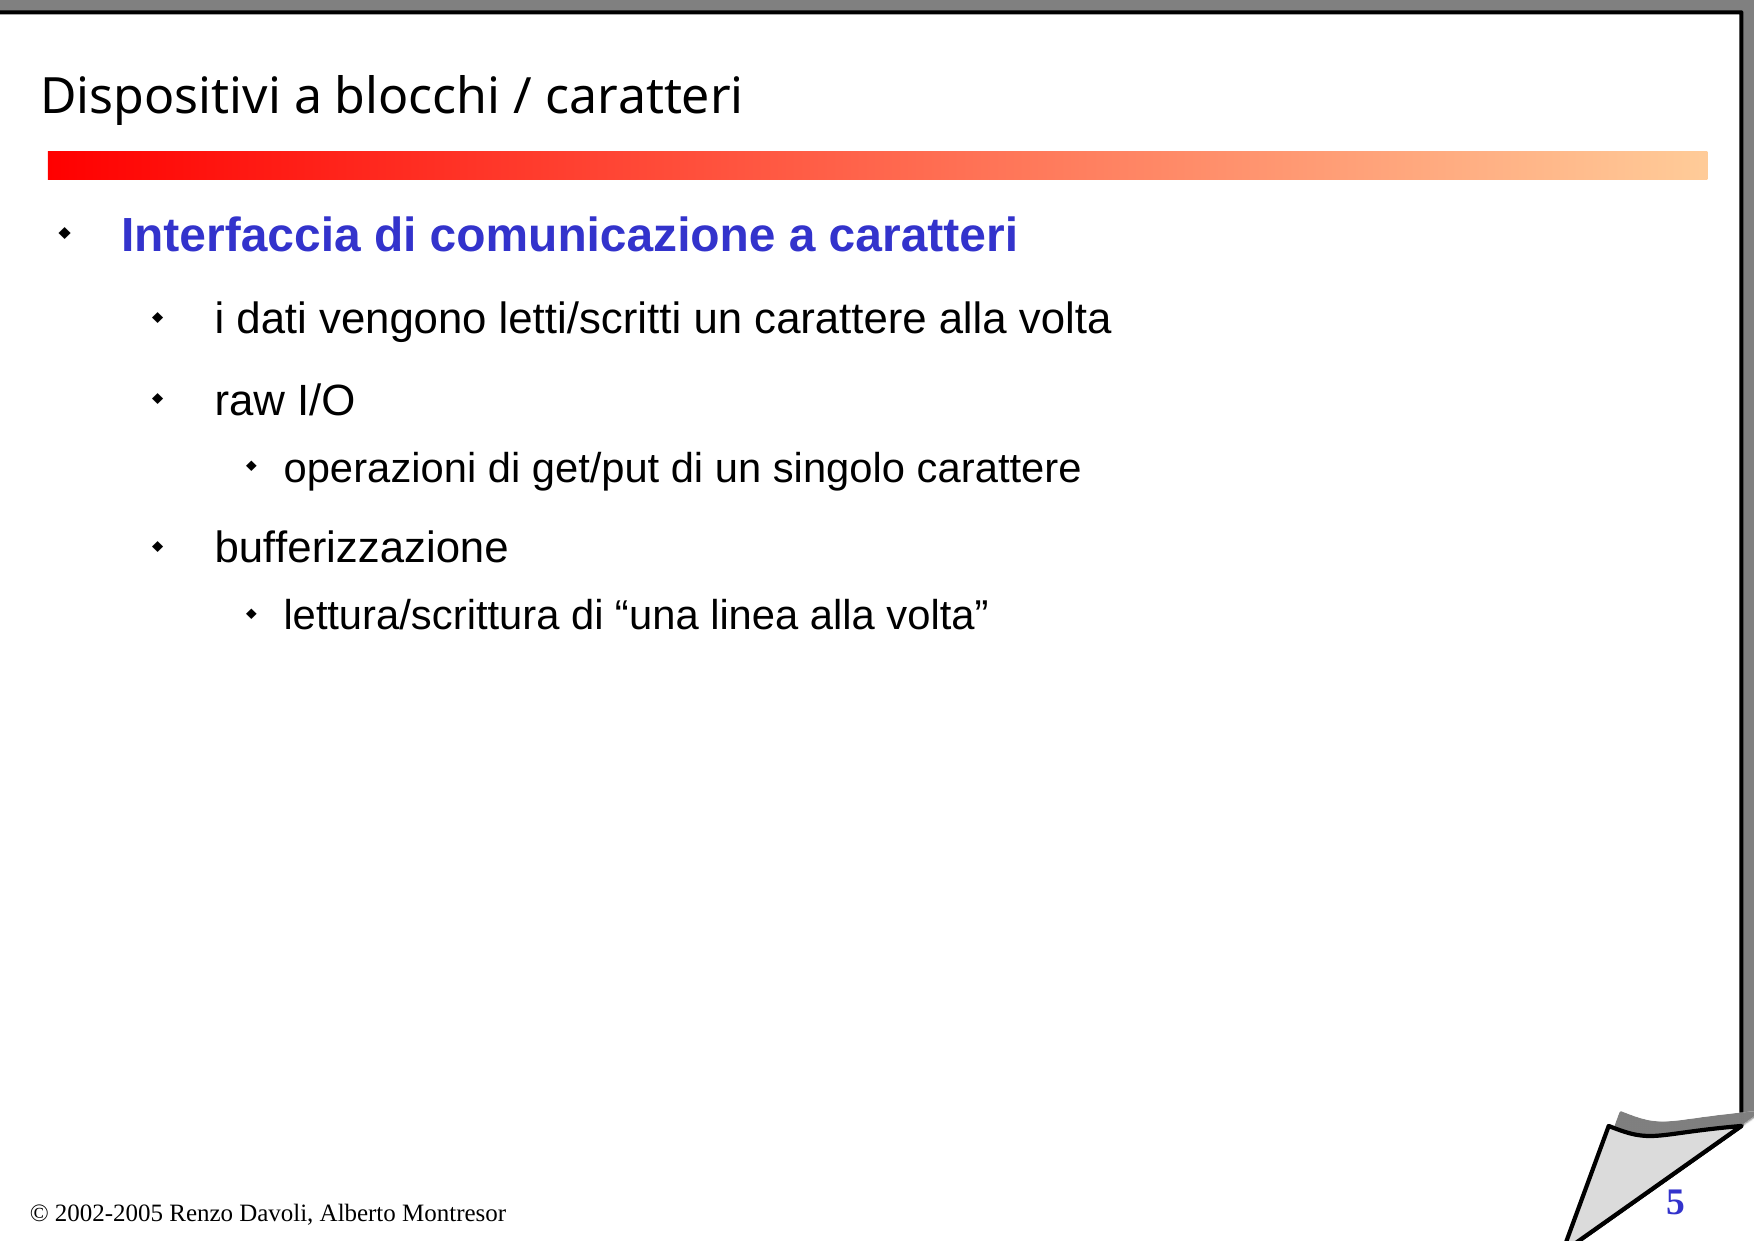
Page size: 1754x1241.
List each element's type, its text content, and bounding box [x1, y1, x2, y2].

title Dispositivi a blocchi / caratteri [40, 49, 1714, 144]
list Interfaccia di comunicazione a caratteri i dati vengono letti/scritti un carattere alla volta raw I/O operazioni di get/put di un singolo carattere bufferizzazione lettura/scrittura di “una linea alla volta” [58, 206, 1696, 815]
